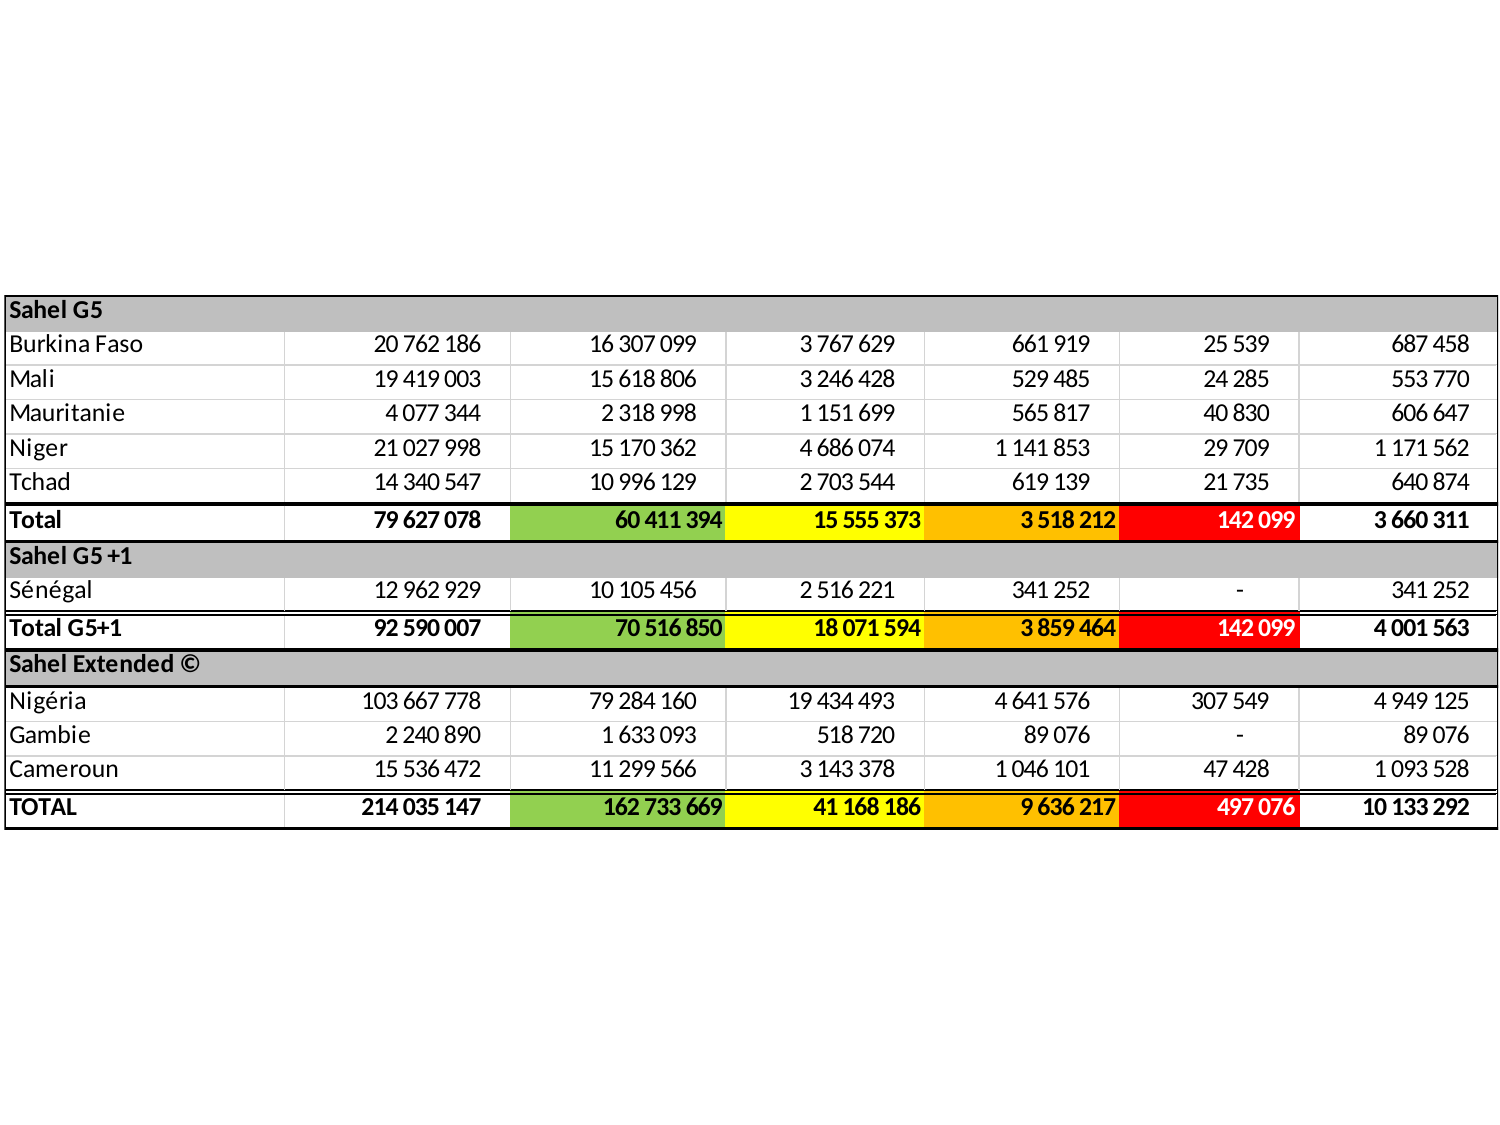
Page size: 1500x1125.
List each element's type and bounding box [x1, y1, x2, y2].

picture [4, 295, 1500, 831]
